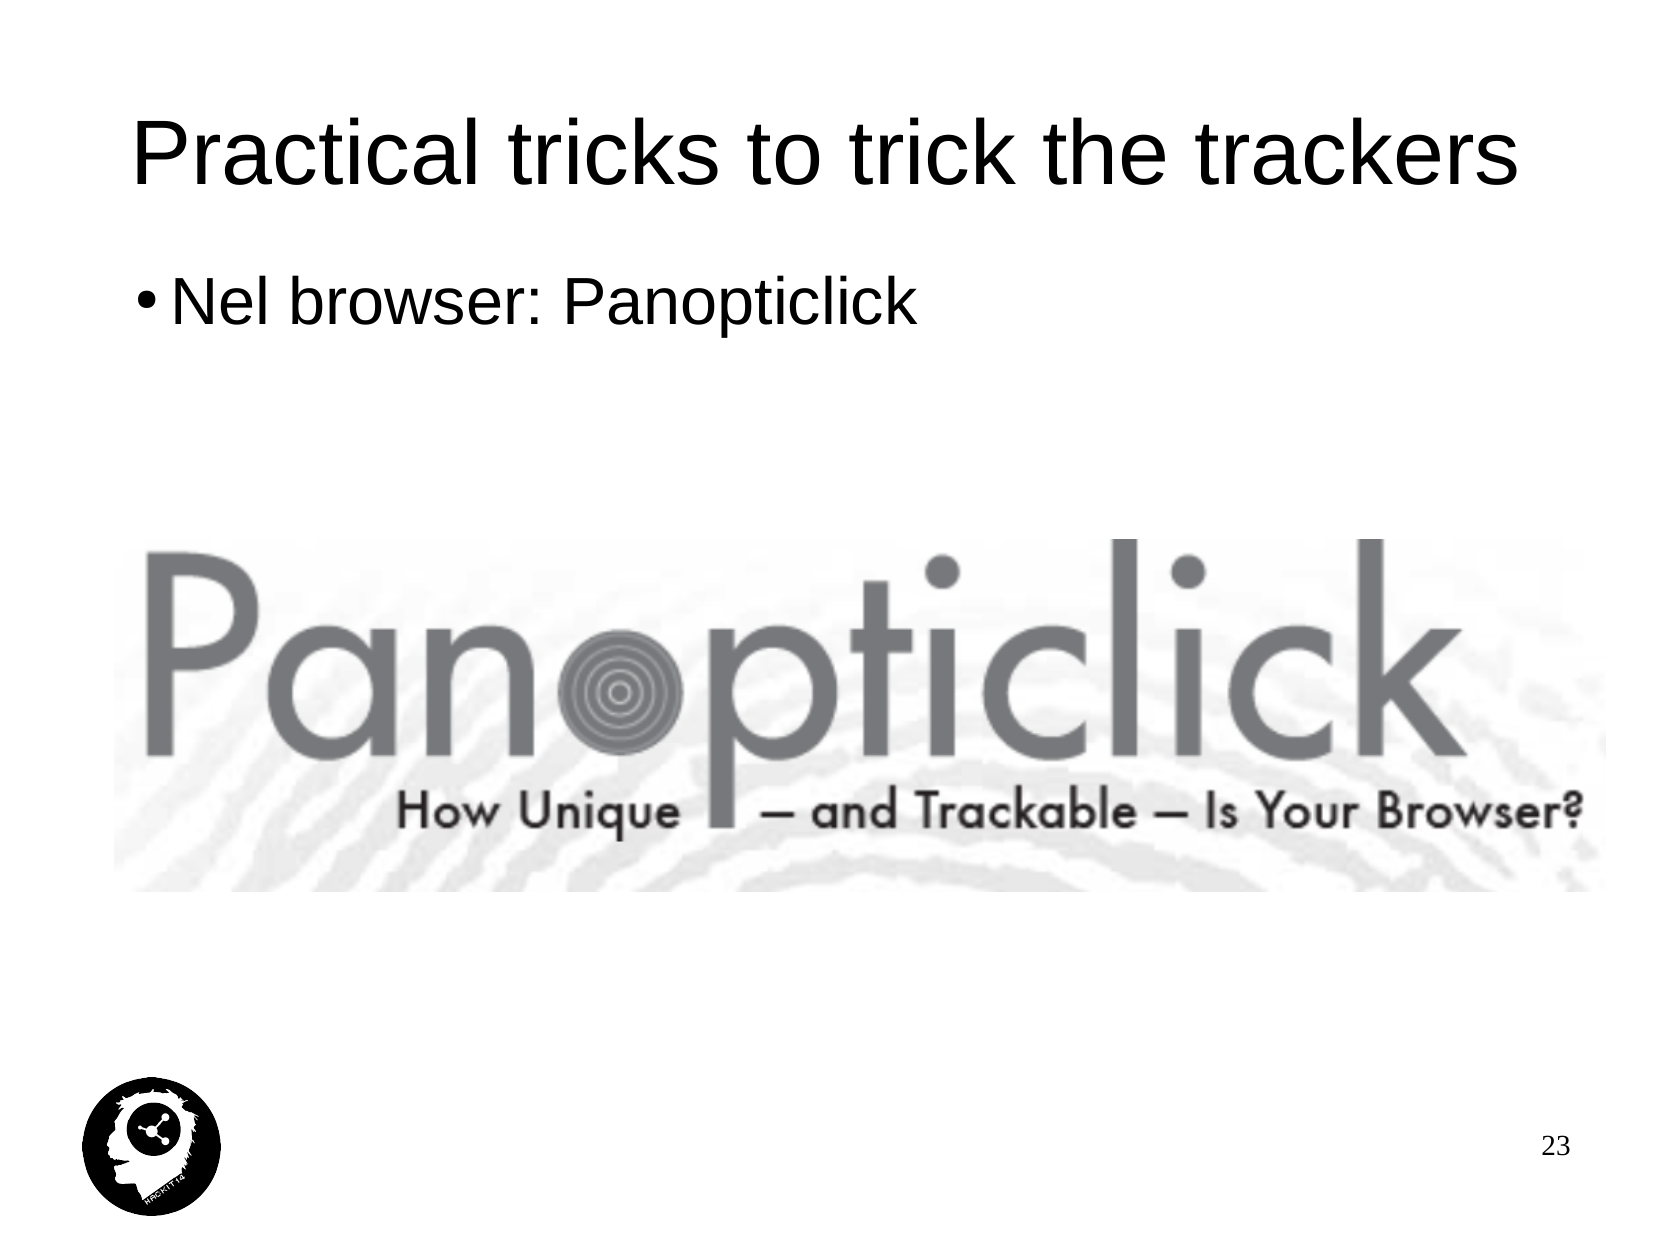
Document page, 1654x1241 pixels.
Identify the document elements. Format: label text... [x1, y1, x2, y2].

picture [82, 1077, 221, 1216]
title Practical tricks to trick the trackers [82, 49, 1571, 257]
text_box Nel browser: Panopticlick [120, 256, 1531, 347]
picture [114, 539, 1606, 892]
